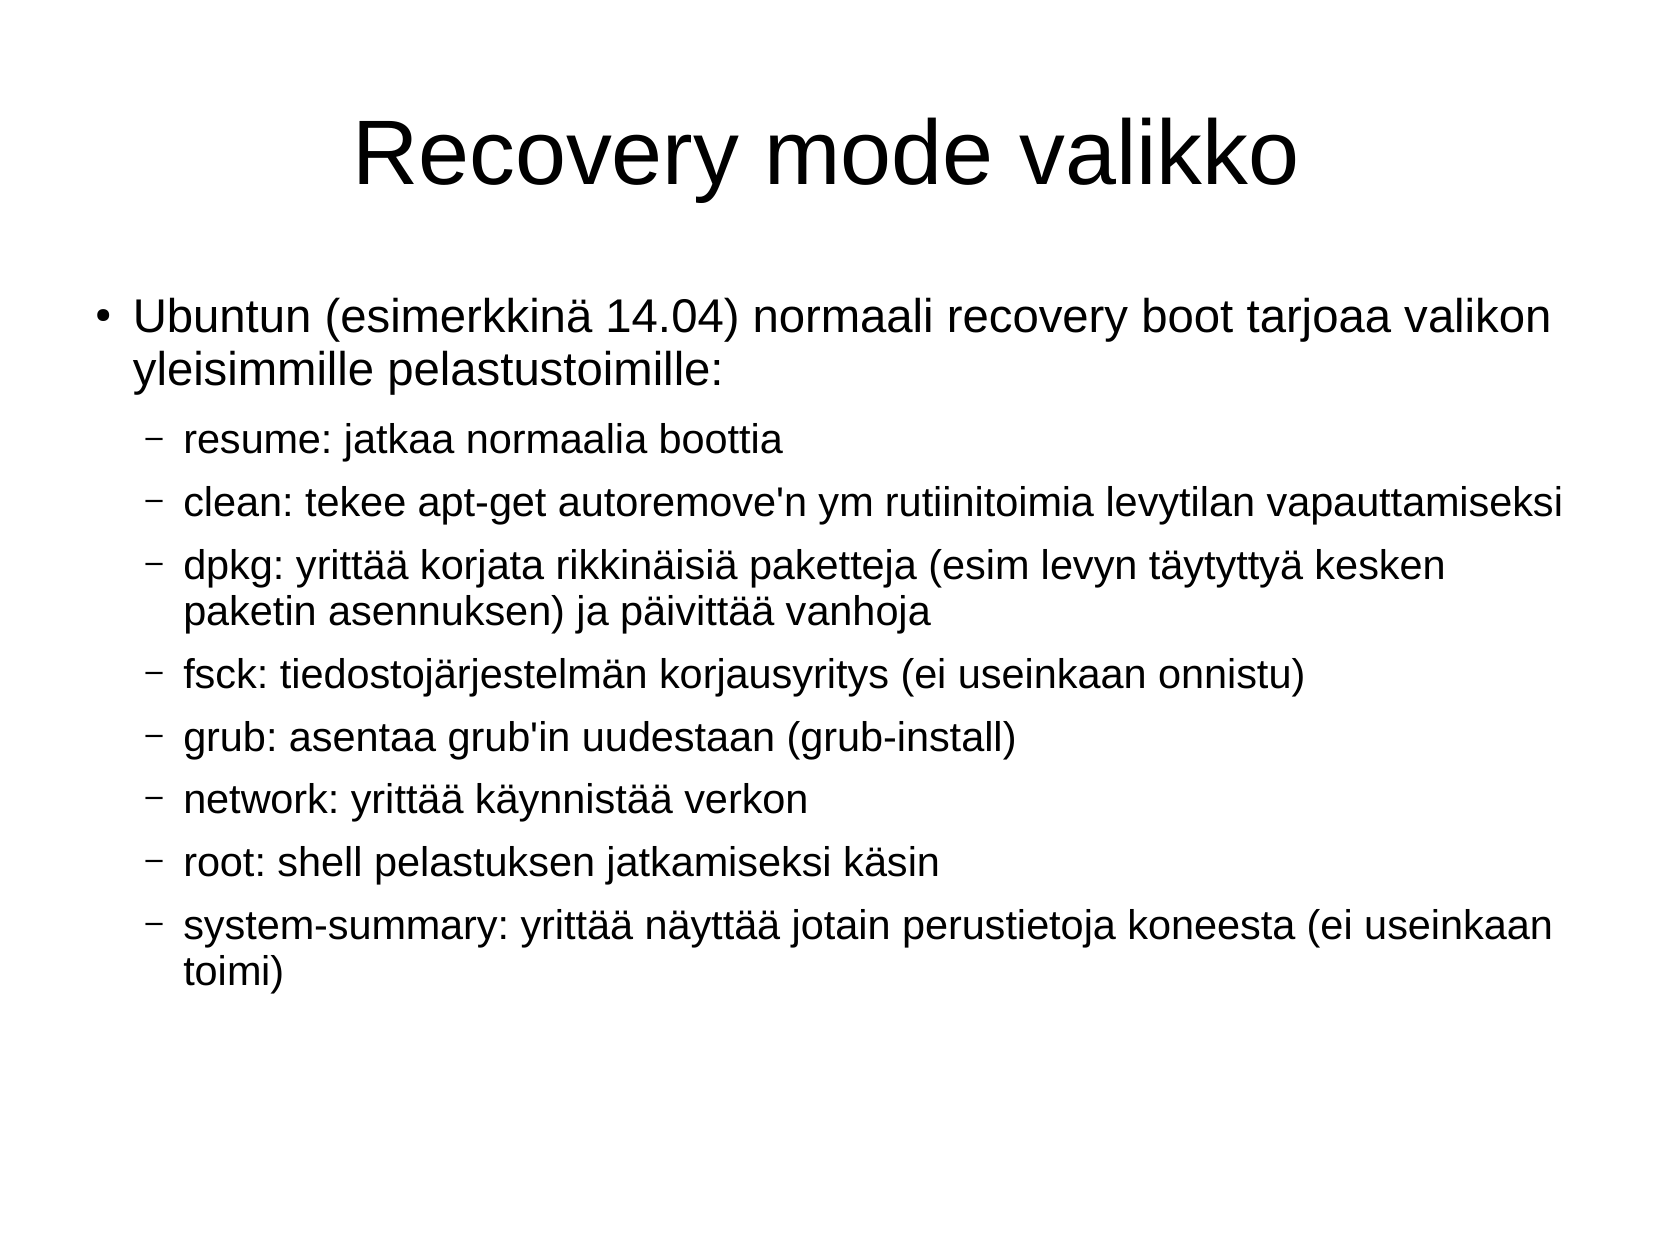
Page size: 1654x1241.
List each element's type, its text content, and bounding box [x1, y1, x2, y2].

list Ubuntun (esimerkkinä 14.04) normaali recovery boot tarjoaa valikon yleisimmille pelastustoimille: resume: jatkaa normaalia boottia clean: tekee apt-get autoremove'n ym rutiinitoimia levytilan vapauttamiseksi dpkg: yrittää korjata rikkinäisiä paketteja (esim levyn täytyttyä kesken paketin asennuksen) ja päivittää vanhoja fsck: tiedostojärjestelmän korjausyritys (ei useinkaan onnistu) grub: asentaa grub'in uudestaan (grub-install) network: yrittää käynnistää verkon root: shell pelastuksen jatkamiseksi käsin system-summary: yrittää näyttää jotain perustietoja koneesta (ei useinkaan toimi) [82, 290, 1571, 1010]
title Recovery mode valikko [82, 49, 1571, 257]
